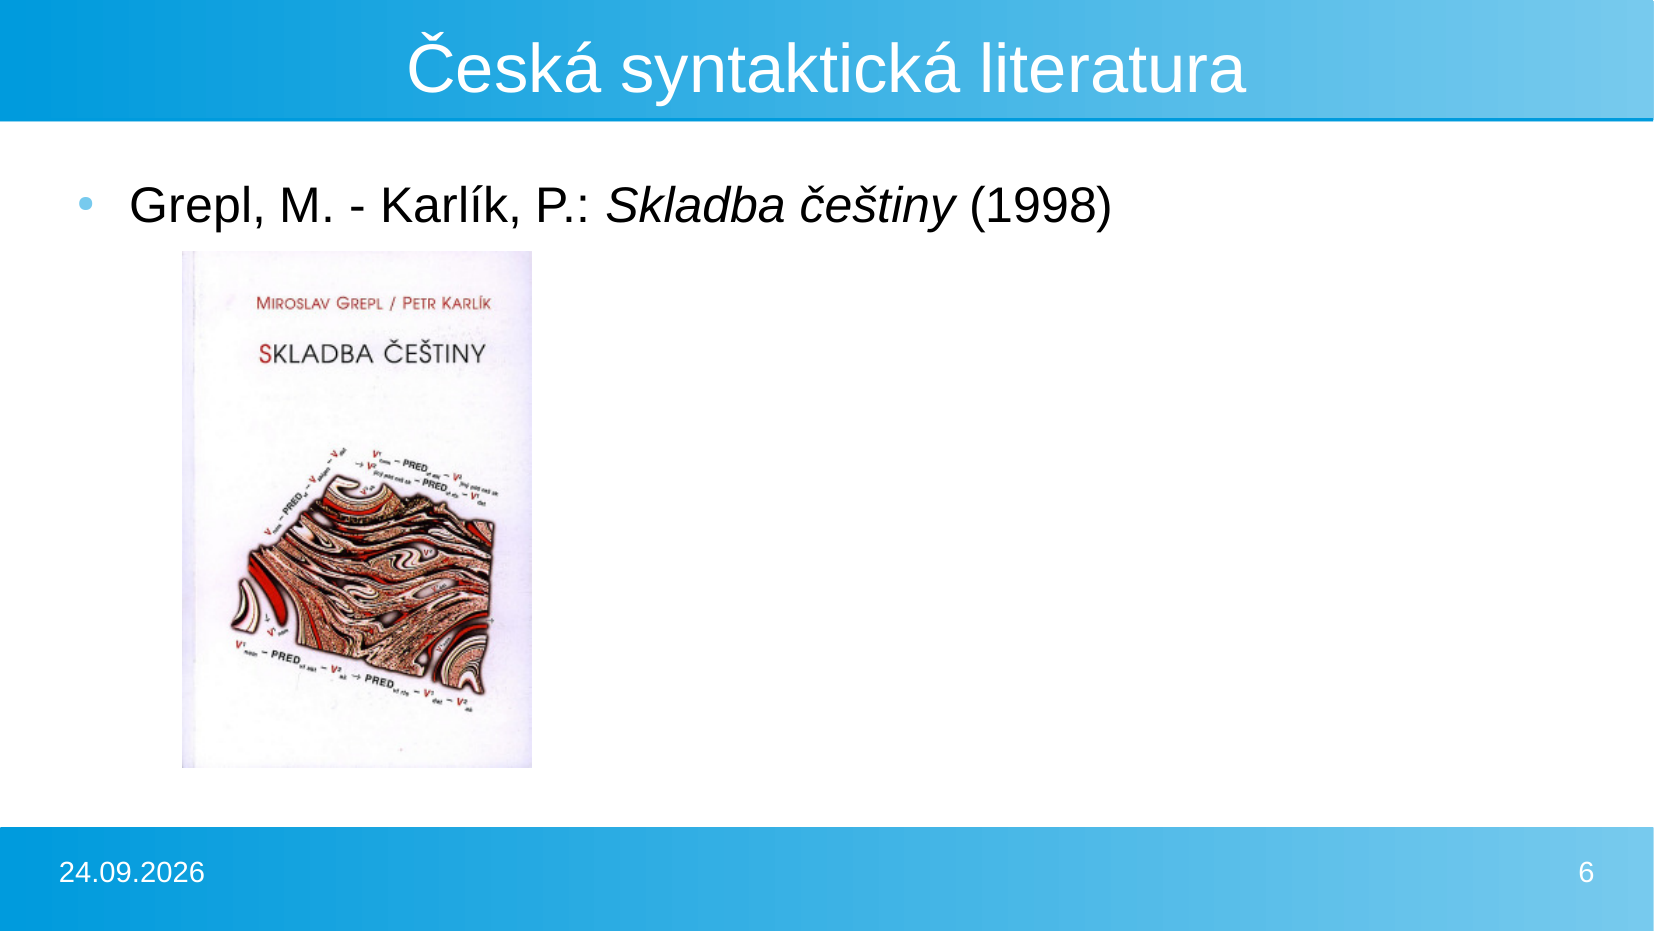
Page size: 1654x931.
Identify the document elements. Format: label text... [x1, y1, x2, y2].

picture [182, 251, 532, 768]
list Grepl, M. - Karlík, P.: Skladba češtiny (1998) [59, 177, 1595, 768]
title Česká syntaktická literatura [59, 29, 1595, 108]
